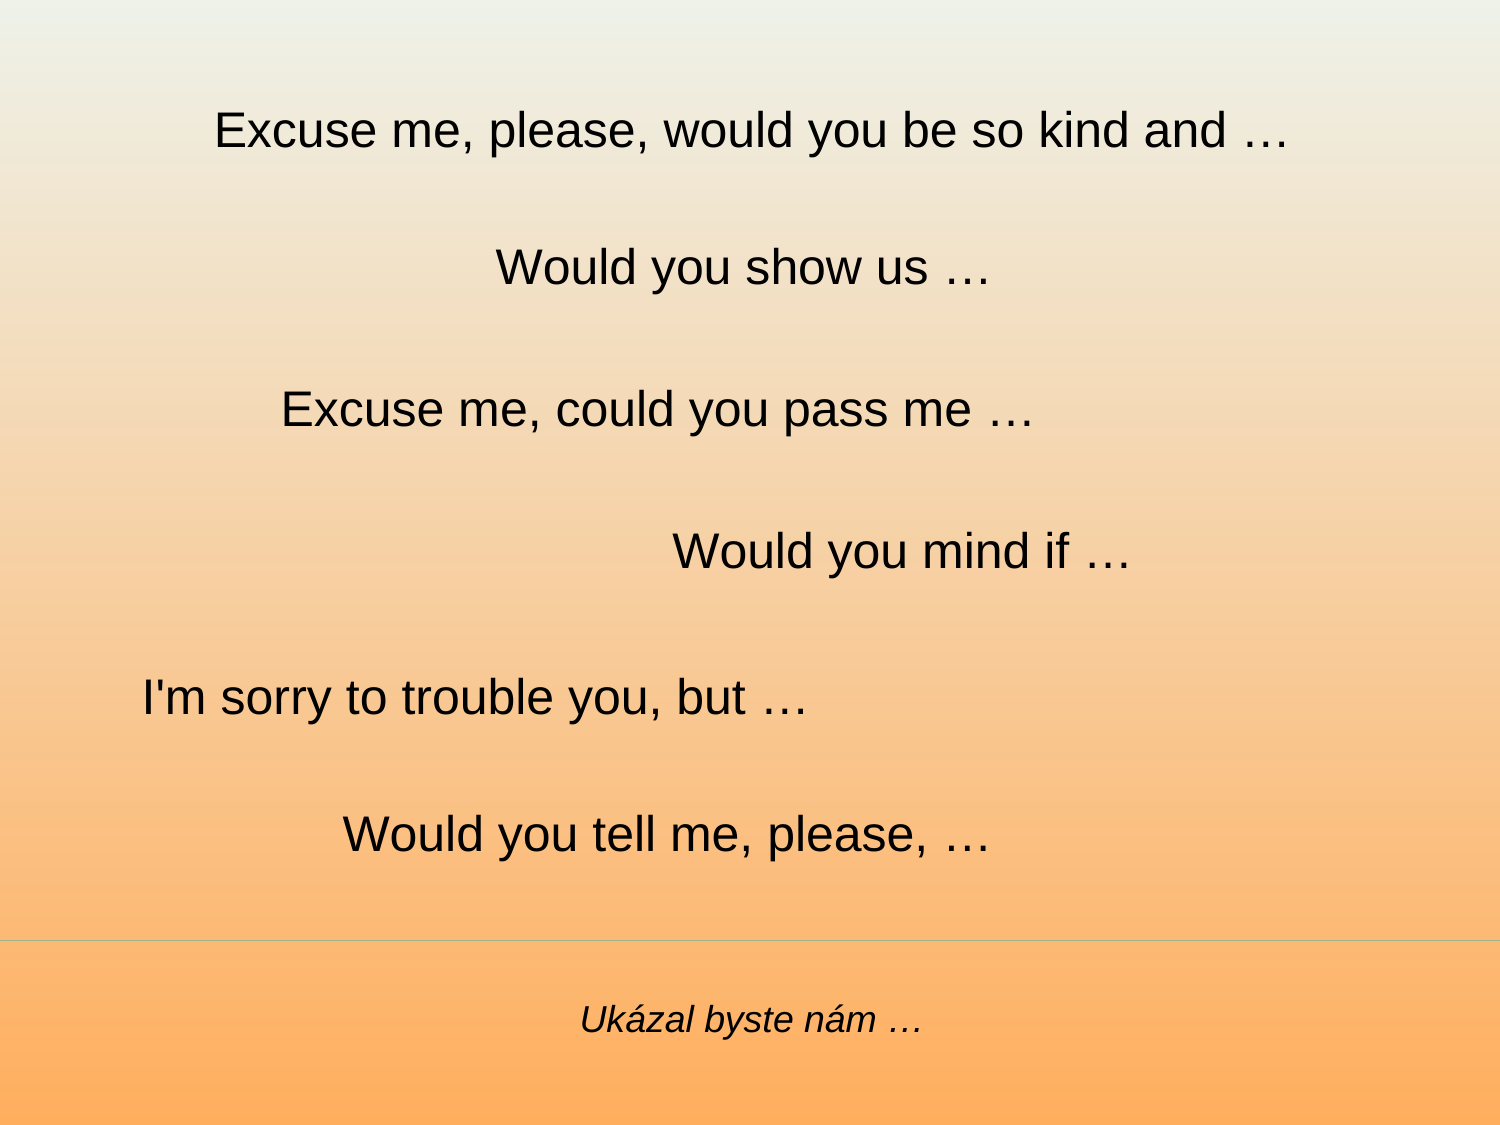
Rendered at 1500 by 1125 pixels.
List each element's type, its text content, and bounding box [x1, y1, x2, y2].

text_box Would you tell me, please, … [327, 793, 1008, 870]
text_box Would you mind if … [657, 510, 1149, 586]
text_box Ukázal byste nám … [564, 987, 940, 1049]
text_box Excuse me, please, would you be so kind and … [5, 90, 1500, 166]
text_box Would you show us … [480, 226, 1008, 303]
text_box Excuse me, could you pass me … [265, 368, 1052, 444]
text_box I'm sorry to trouble you, but … [126, 656, 826, 733]
